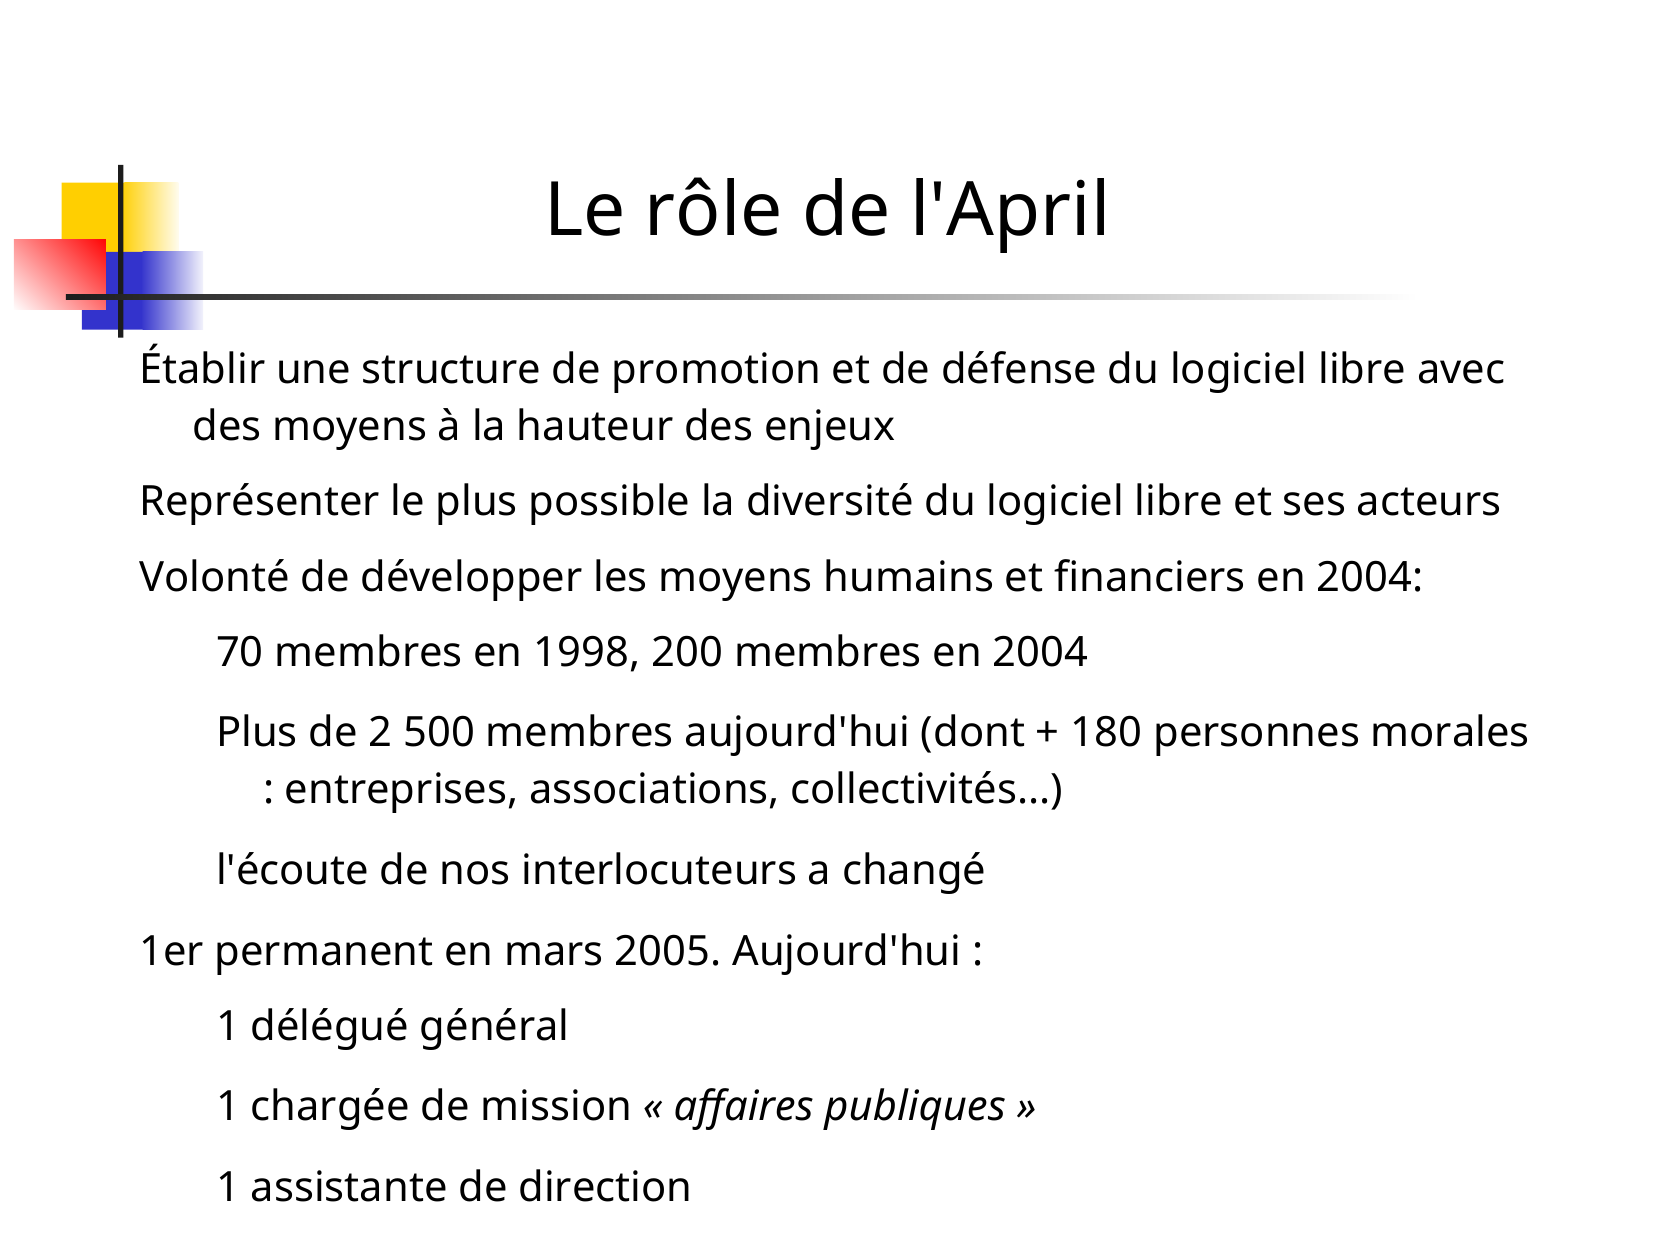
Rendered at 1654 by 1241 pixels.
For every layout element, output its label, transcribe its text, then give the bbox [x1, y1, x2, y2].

title Le rôle de l'April [121, 102, 1534, 311]
list Établir une structure de promotion et de défense du logiciel libre avec des moyens à la hauteur des enjeux Représenter le plus possible la diversité du logiciel libre et ses acteurs Volonté de développer les moyens humains et financiers en 2004: 70 membres en 1998, 200 membres en 2004 Plus de 2 500 membres aujourd'hui (dont + 180 personnes morales : entreprises, associations, collectivités...) l'écoute de nos interlocuteurs a changé 1er permanent en mars 2005. Aujourd'hui : 1 délégué général 1 chargée de mission « affaires publiques » 1 assistante de direction [121, 338, 1534, 1241]
